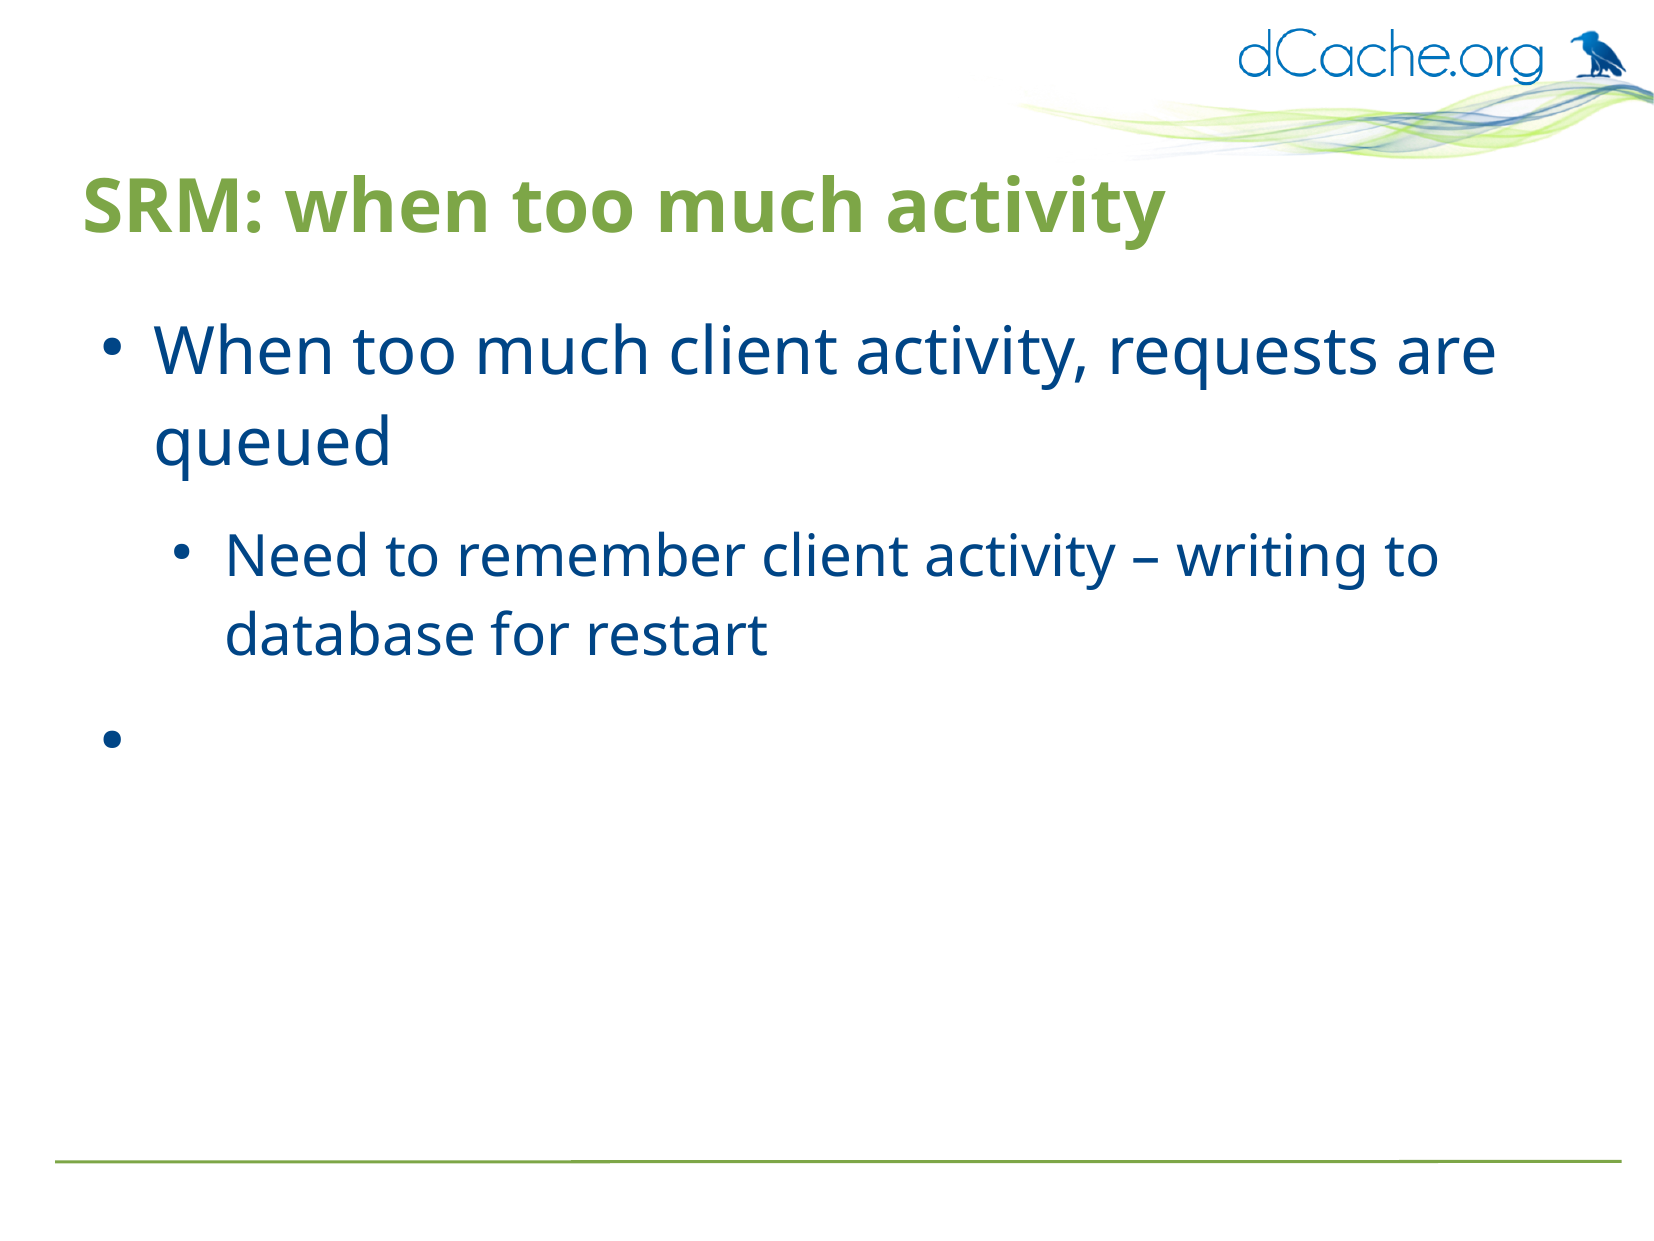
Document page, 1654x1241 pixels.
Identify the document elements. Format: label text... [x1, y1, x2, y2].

title SRM: when too much activity [82, 155, 1605, 252]
list When too much client activity, requests are queued Need to remember client activity – writing to database for restart [82, 302, 1571, 1023]
picture [956, 16, 1654, 169]
